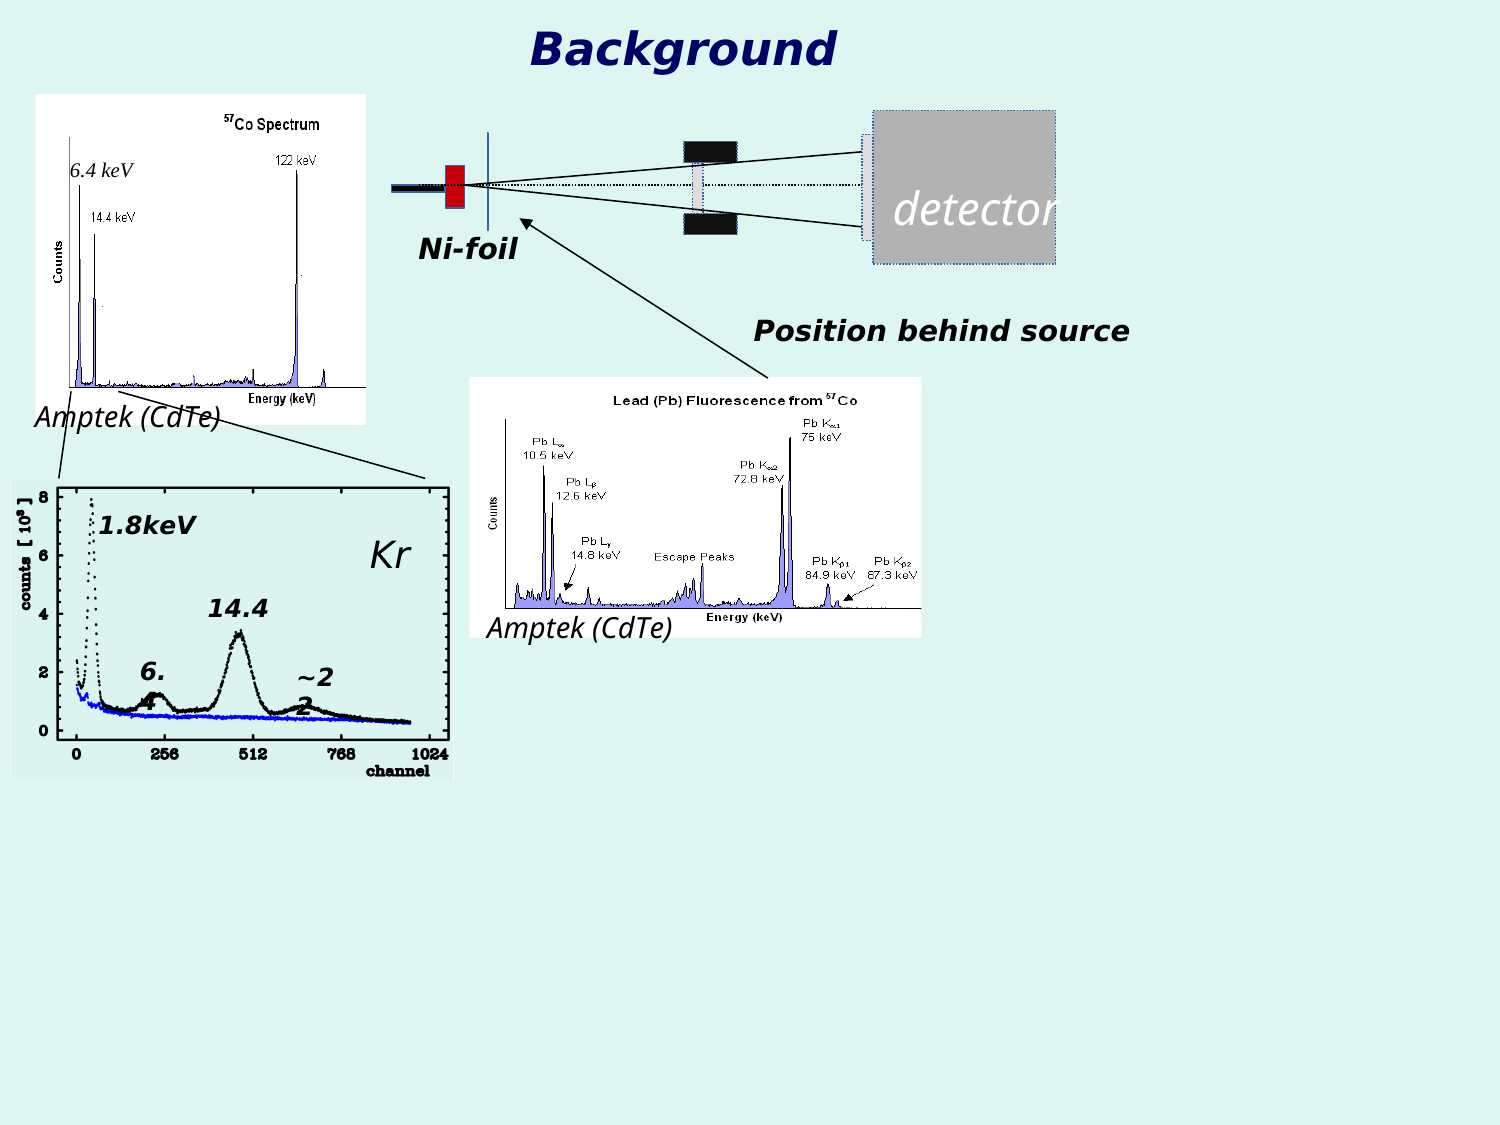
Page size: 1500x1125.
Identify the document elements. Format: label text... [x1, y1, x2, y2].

text_box Amptek (CdTe) [65, 391, 260, 443]
text_box Kr [355, 523, 425, 583]
text_box [391, 165, 465, 208]
text_box [692, 166, 704, 209]
text_box 1.8keV [83, 502, 210, 548]
text_box Amptek (CdTe) [20, 391, 70, 443]
text_box [683, 210, 738, 235]
text_box Background [514, 12, 957, 107]
text_box Ni-foil [403, 222, 547, 278]
text_box ~22 [281, 653, 367, 699]
text_box 14.4 [192, 585, 285, 631]
text_box Amptek (CdTe) [124, 391, 260, 430]
picture [35, 94, 366, 426]
text_box 6.4 keV [55, 149, 148, 190]
picture [10, 478, 455, 782]
text_box Position behind source [738, 304, 1146, 355]
text_box [861, 110, 1056, 264]
text_box 6.4 [125, 647, 200, 693]
text_box detector [877, 172, 1072, 243]
text_box [683, 141, 738, 165]
text_box Amptek (CdTe) [472, 602, 712, 654]
picture [469, 377, 922, 638]
